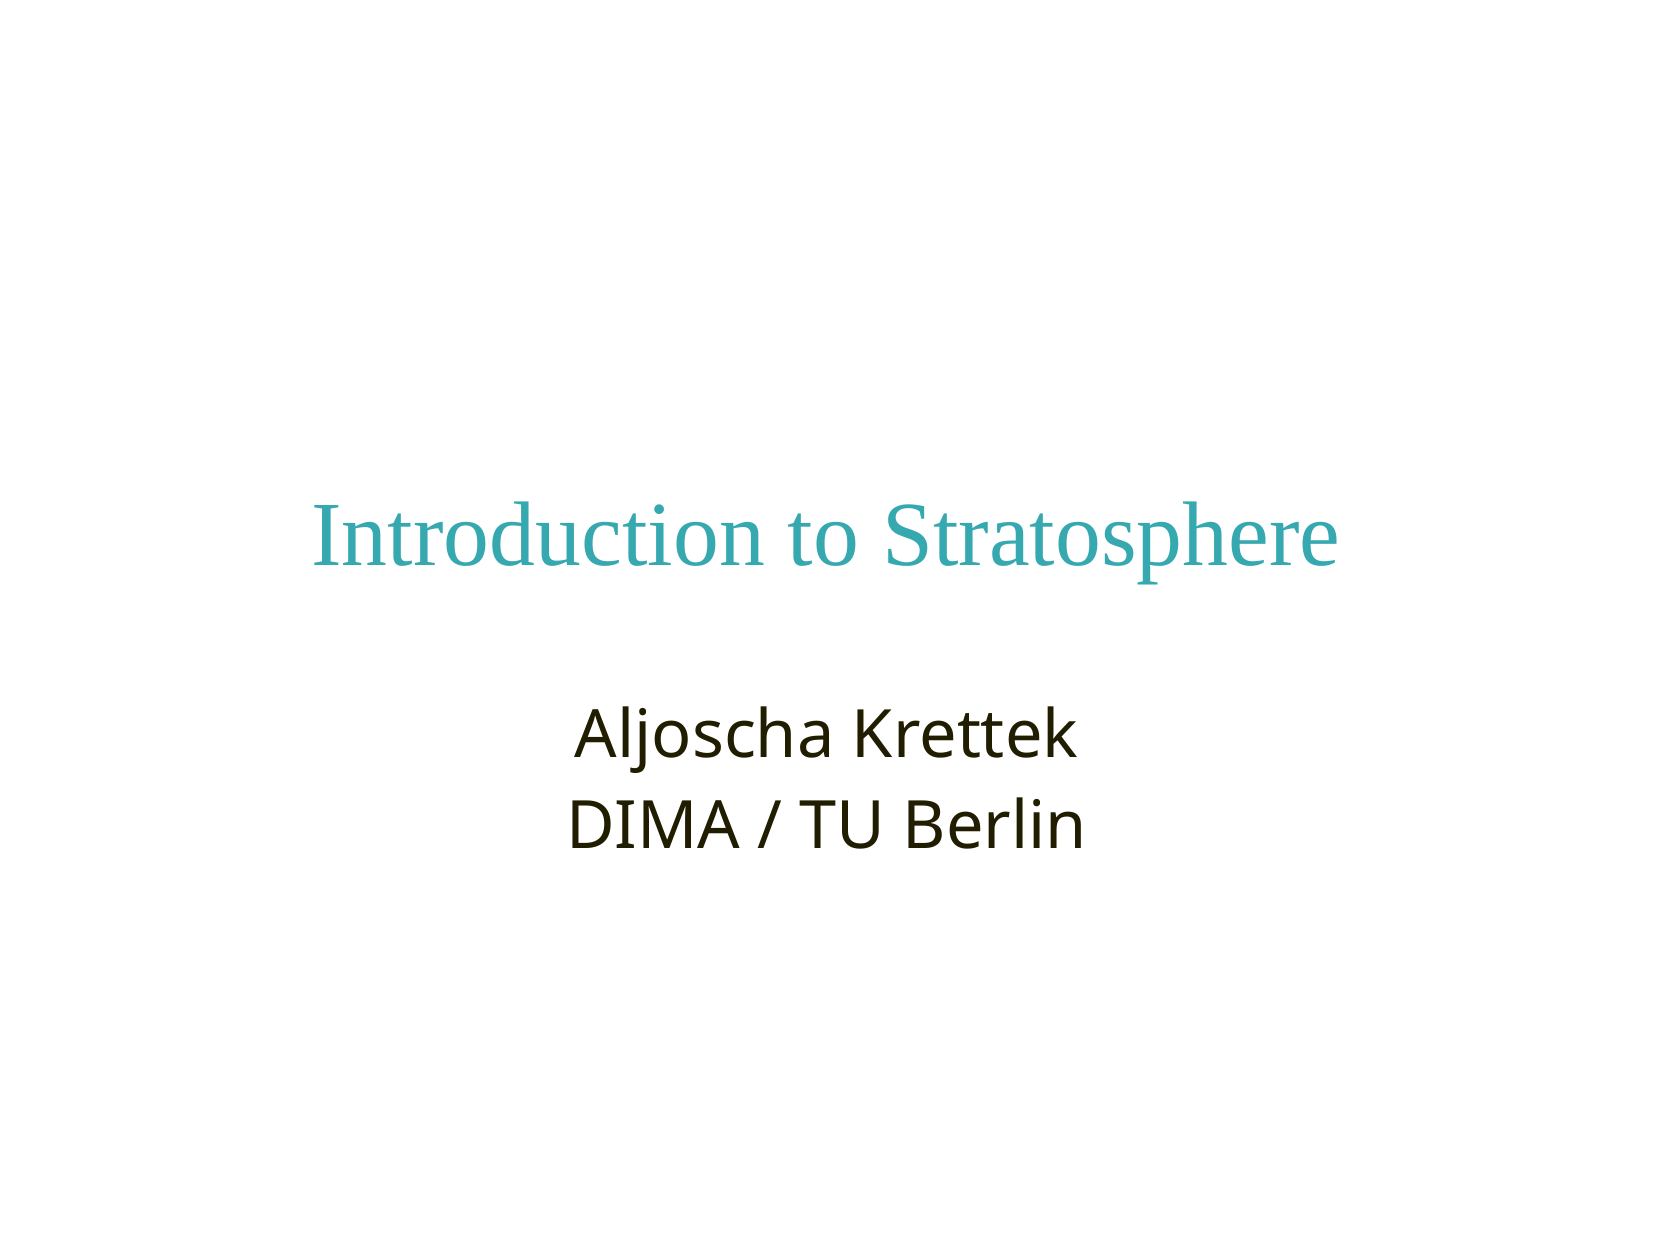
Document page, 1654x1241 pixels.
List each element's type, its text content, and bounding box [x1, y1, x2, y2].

title Introduction to Stratosphere [82, 430, 1571, 638]
subtitle Aljoscha Krettek DIMA / TU Berlin [82, 638, 1571, 916]
